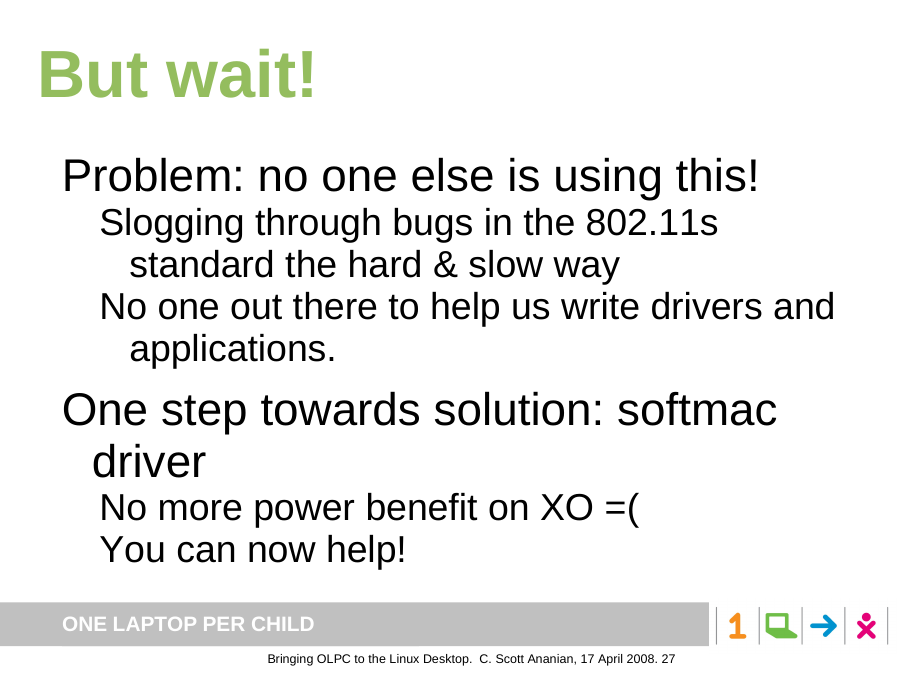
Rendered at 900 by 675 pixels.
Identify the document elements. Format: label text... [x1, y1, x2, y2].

list Problem: no one else is using this! Slogging through bugs in the 802.11s standard the hard & slow way No one out there to help us write drivers and applications. One step towards solution: softmac driver No more power benefit on XO =( You can now help! [61, 150, 844, 675]
title But wait! [37, 37, 856, 225]
picture [844, 598, 897, 654]
